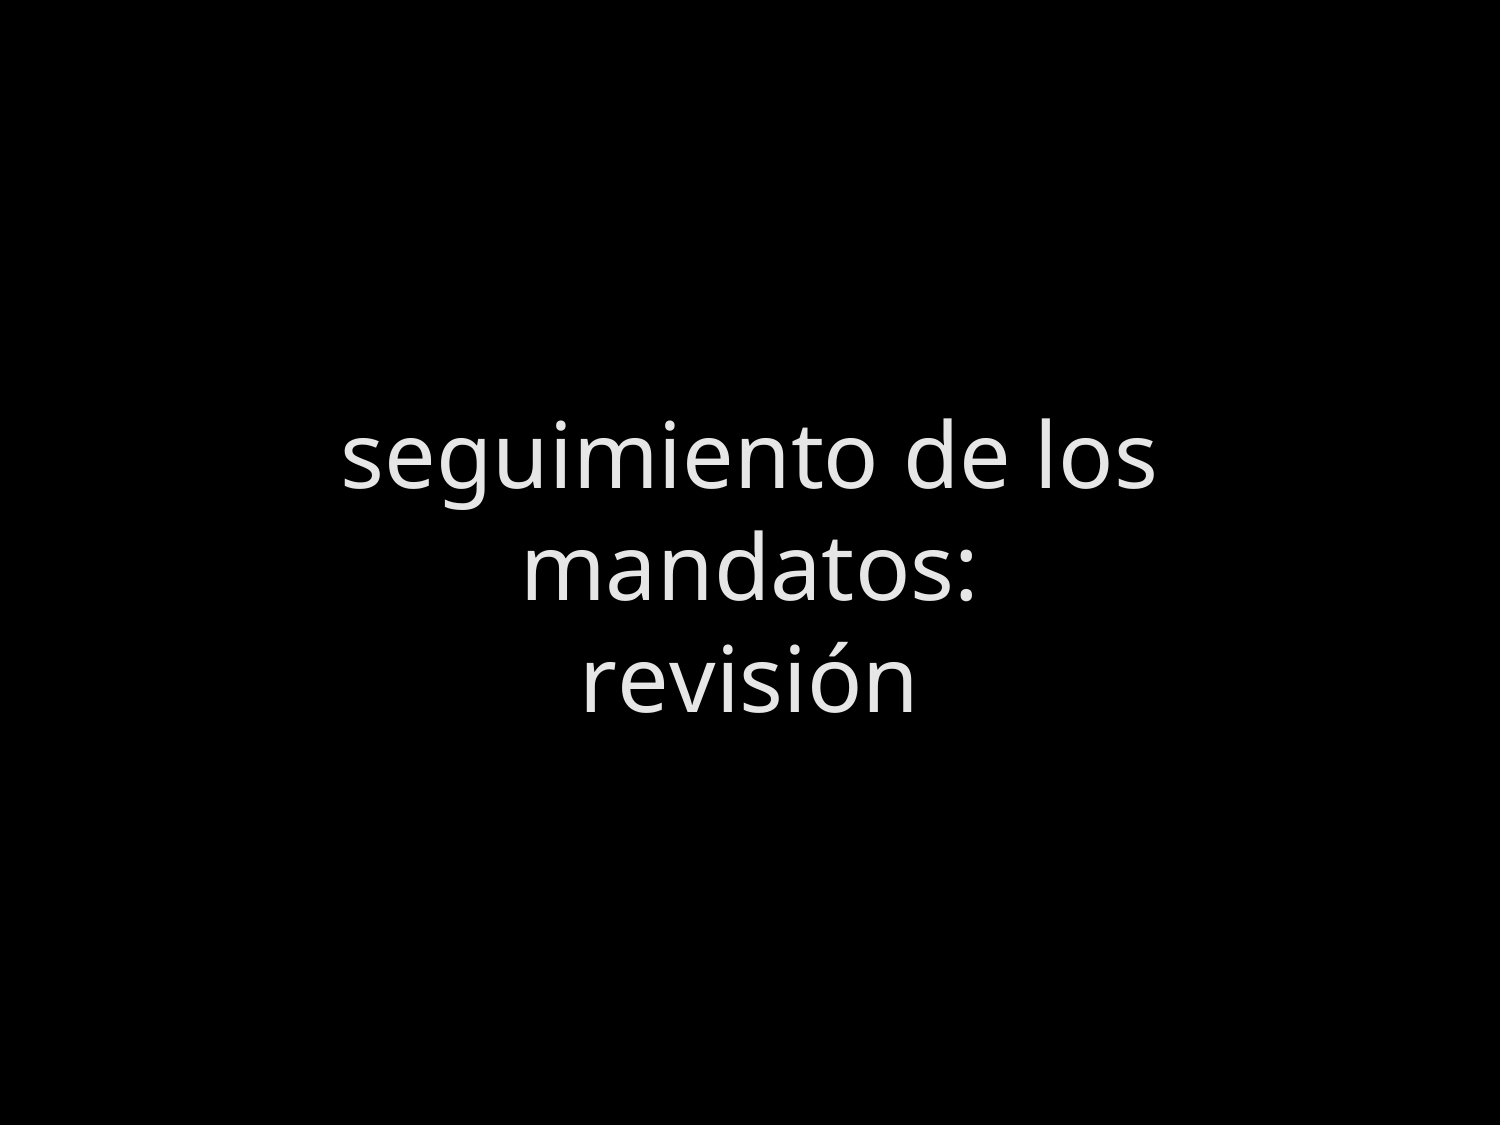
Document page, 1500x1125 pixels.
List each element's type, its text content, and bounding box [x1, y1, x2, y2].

subtitle seguimiento de los mandatos: revisión [109, 112, 1391, 1013]
